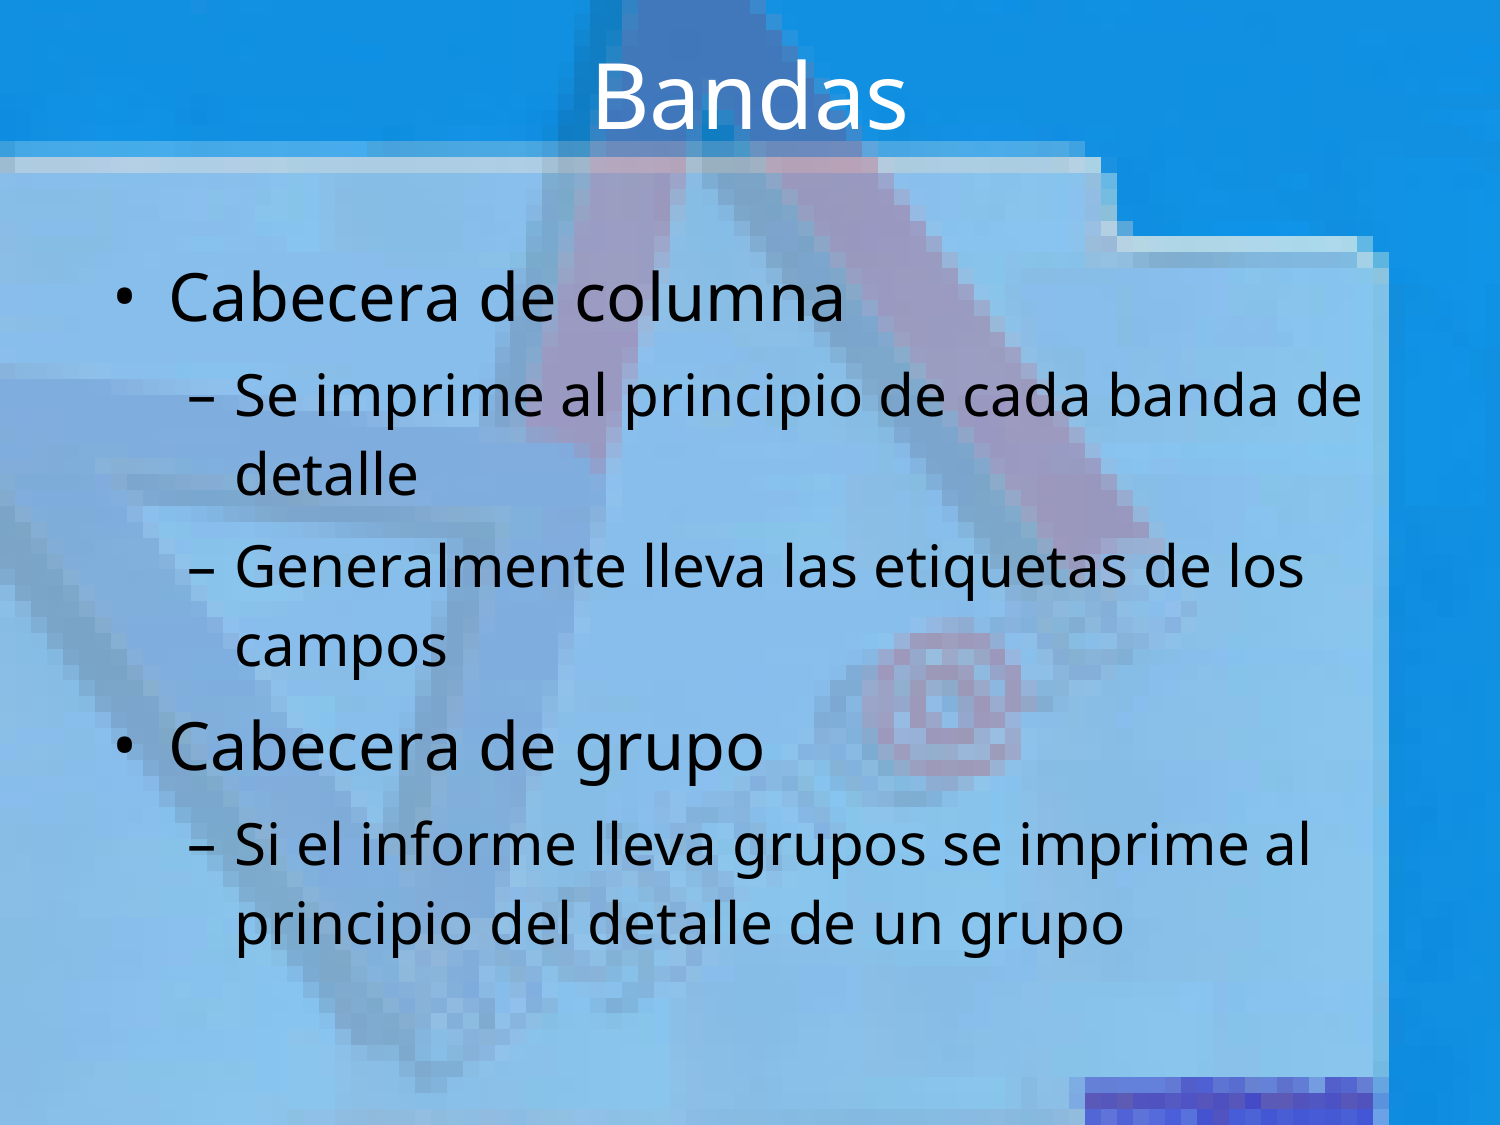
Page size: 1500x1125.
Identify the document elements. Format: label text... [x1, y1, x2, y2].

picture [0, 0, 1500, 1125]
title Bandas [112, 0, 1388, 214]
list Cabecera de columna Se imprime al principio de cada banda de detalle Generalmente lleva las etiquetas de los campos Cabecera de grupo Si el informe lleva grupos se imprime al principio del detalle de un grupo [112, 249, 1388, 1001]
